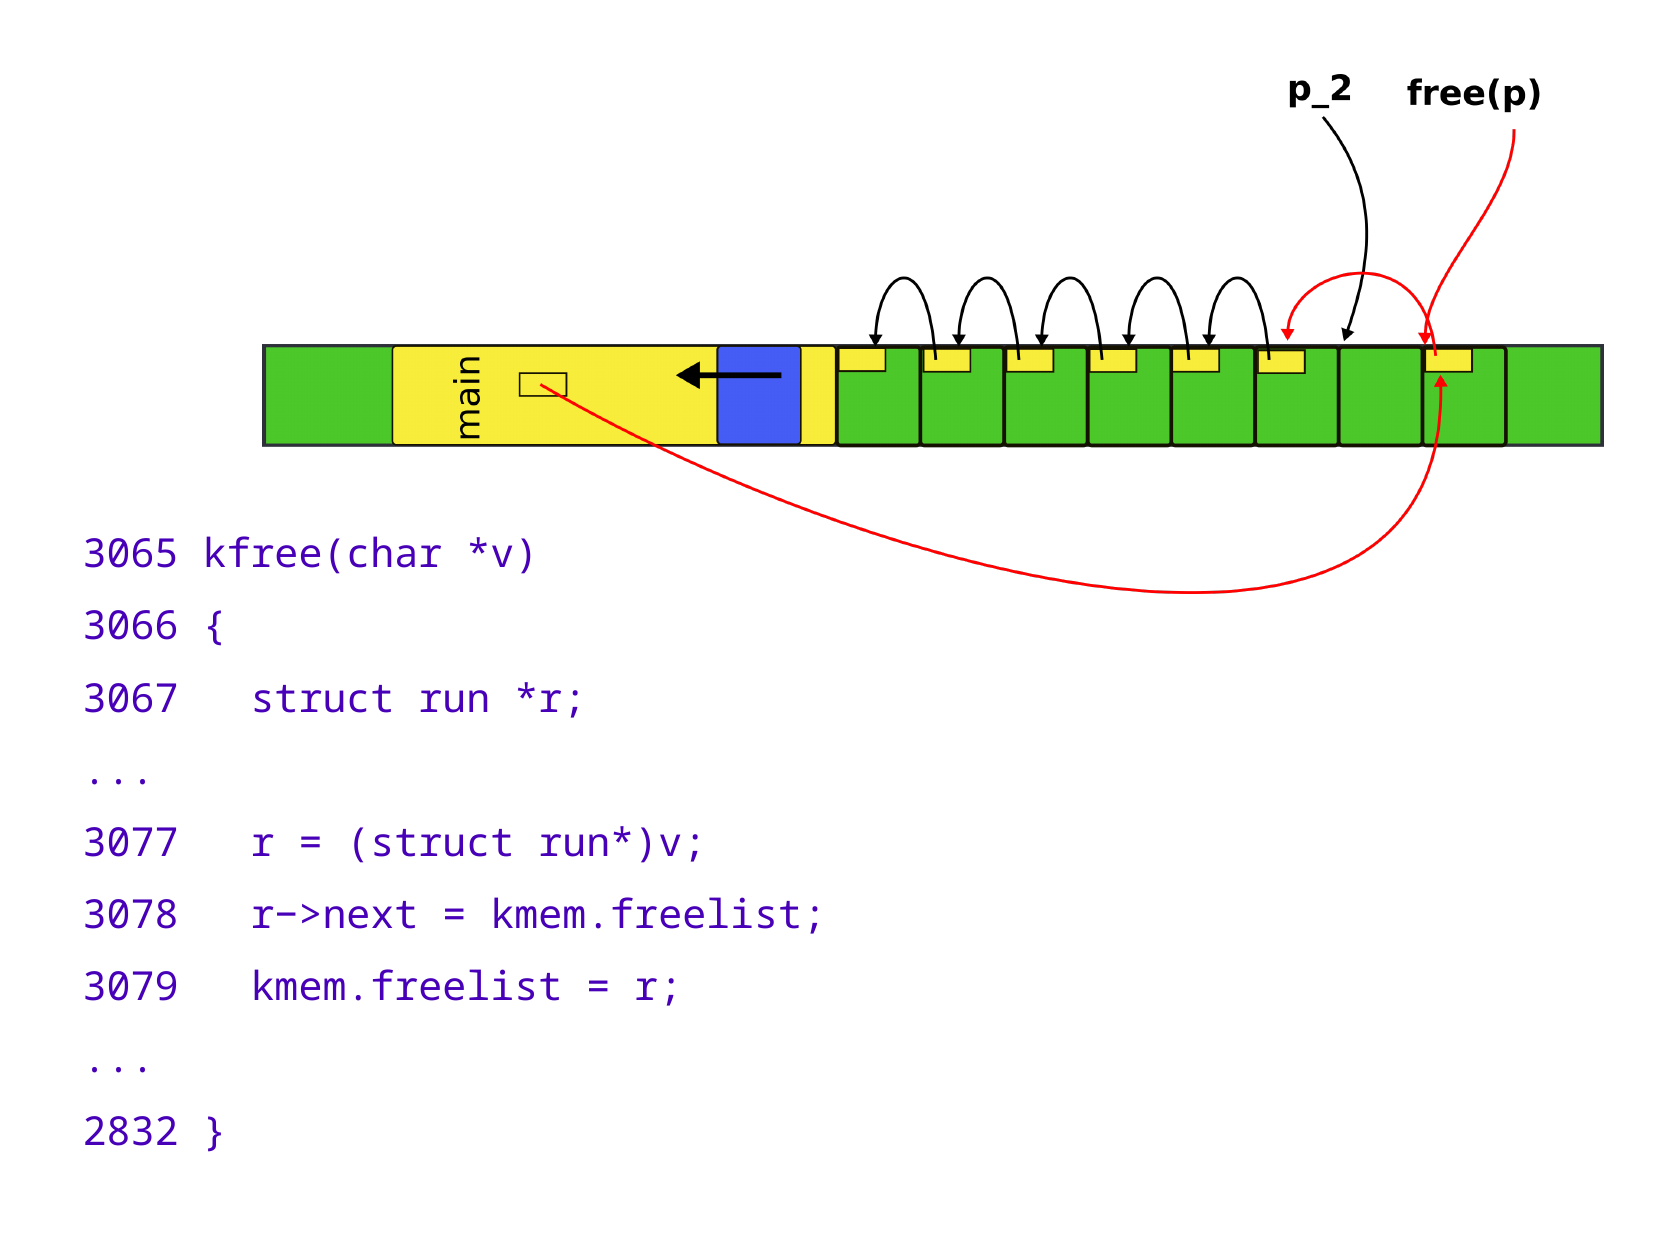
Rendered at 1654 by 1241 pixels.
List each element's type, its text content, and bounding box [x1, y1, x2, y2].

list 3065 kfree(char *v) 3066 { 3067 struct run *r; ... 3077 r = (struct run*)v; 3078 r−>next = kmem.freelist; 3079 kmem.freelist = r; ... 2832 } [82, 525, 1201, 1163]
picture [262, 74, 1604, 594]
